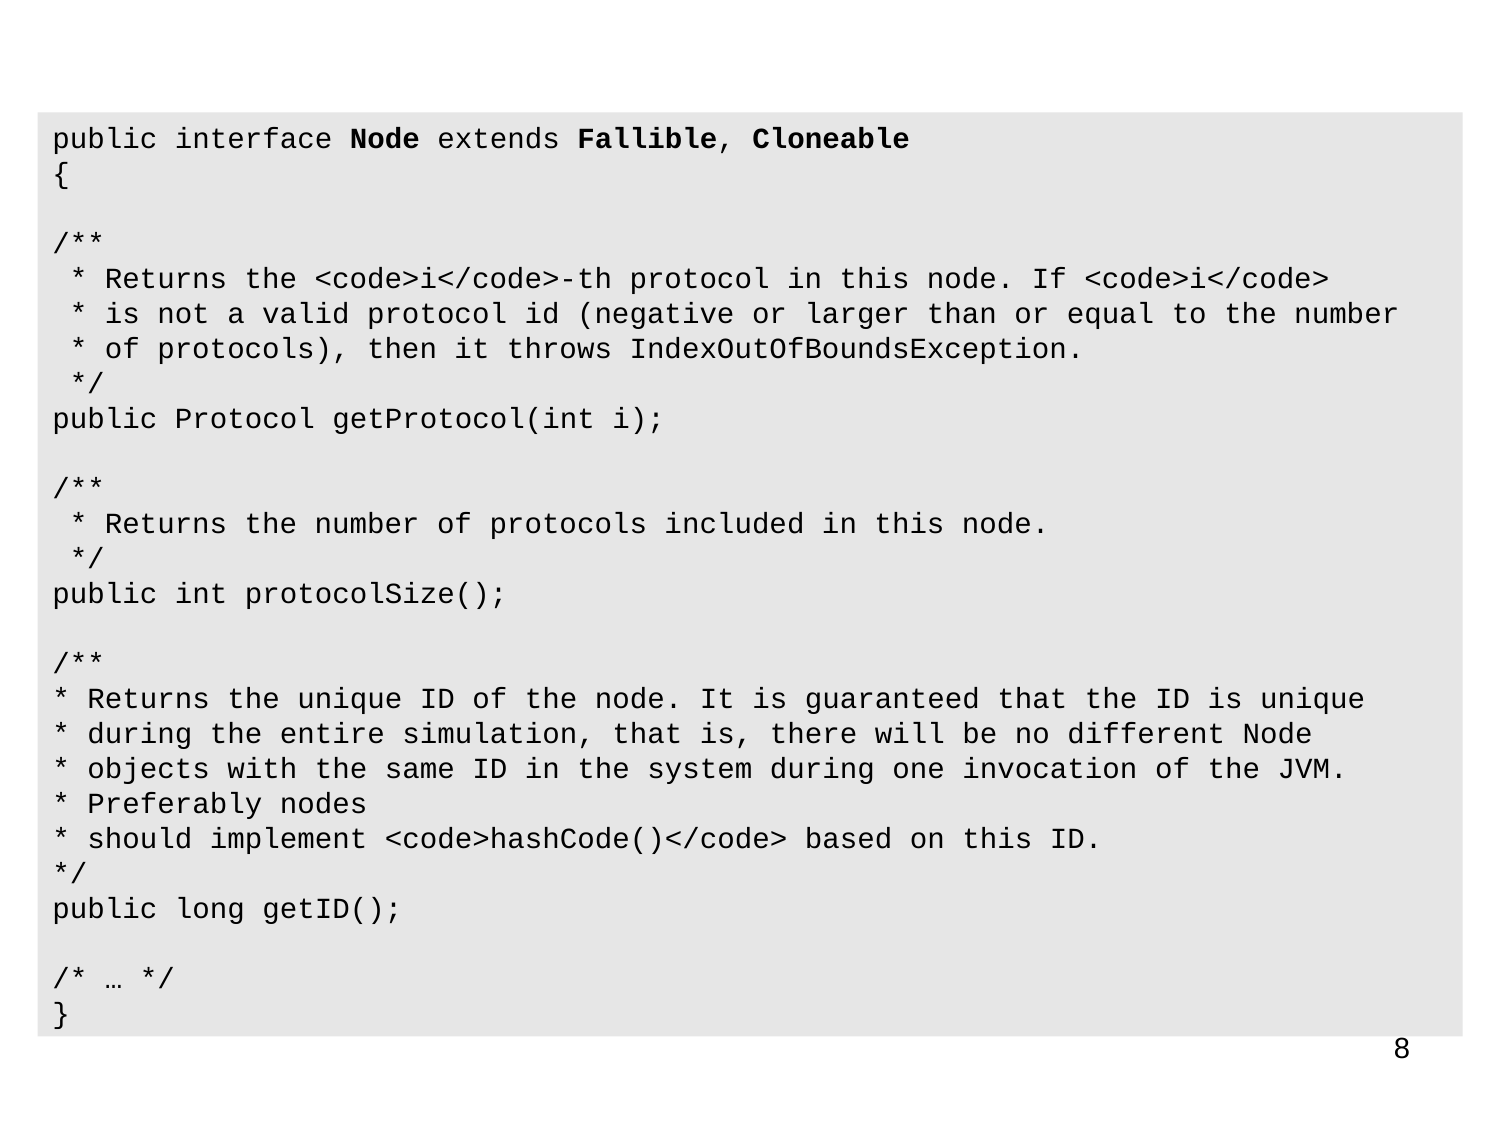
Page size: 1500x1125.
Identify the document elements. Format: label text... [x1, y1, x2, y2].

text_box [240, 367, 1366, 443]
text_box public interface Node extends Fallible, Cloneable { /** * Returns the <code>i</code>-th protocol in this node. If <code>i</code> * is not a valid protocol id (negative or larger than or equal to the number * of protocols), then it throws IndexOutOfBoundsException. */ public Protocol getProtocol(int i); /** * Returns the number of protocols included in this node. */ public int protocolSize(); /** * Returns the unique ID of the node. It is guaranteed that the ID is unique * during the entire simulation, that is, there will be no different Node * objects with the same ID in the system during one invocation of the JVM. * Preferably nodes * should implement <code>hashCode()</code> based on this ID. */ public long getID(); /* … */ } [37, 112, 1463, 1037]
